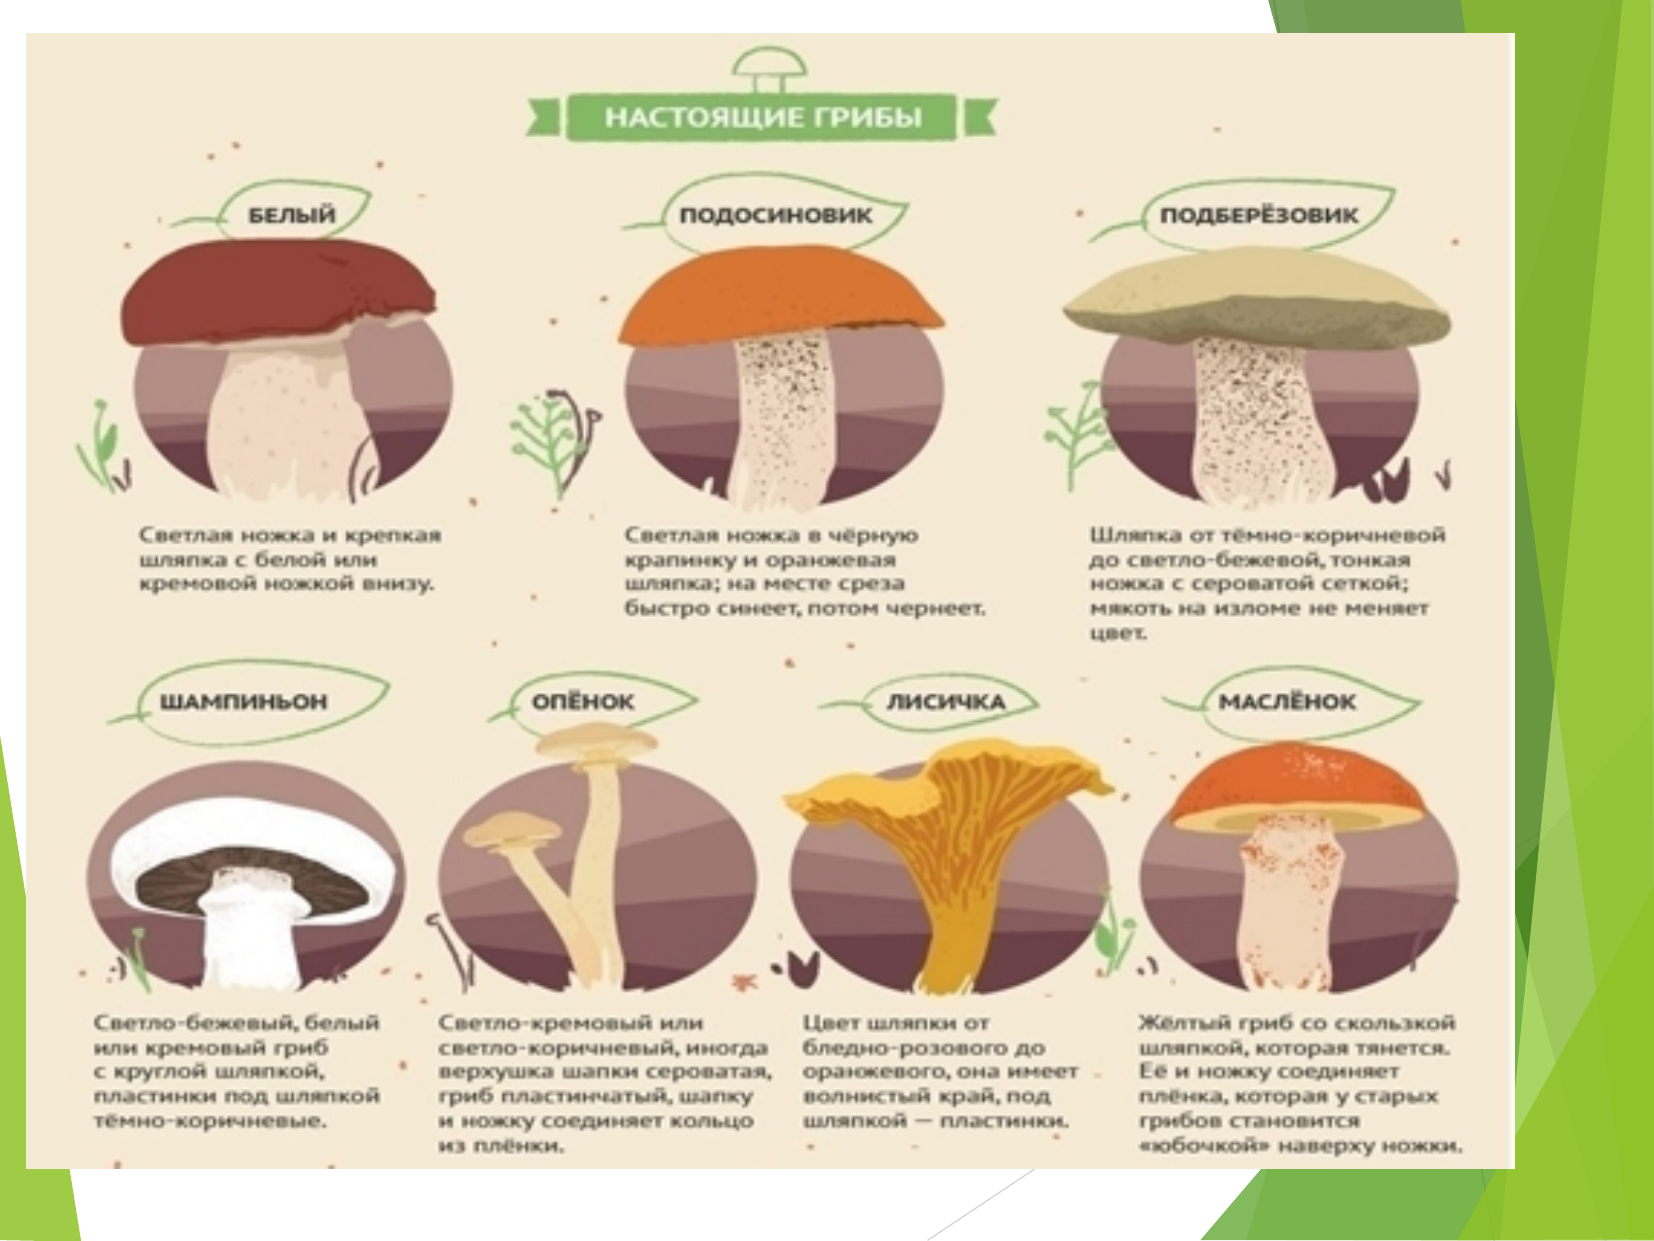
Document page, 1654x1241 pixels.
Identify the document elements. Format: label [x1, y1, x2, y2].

picture [26, 33, 1515, 1169]
